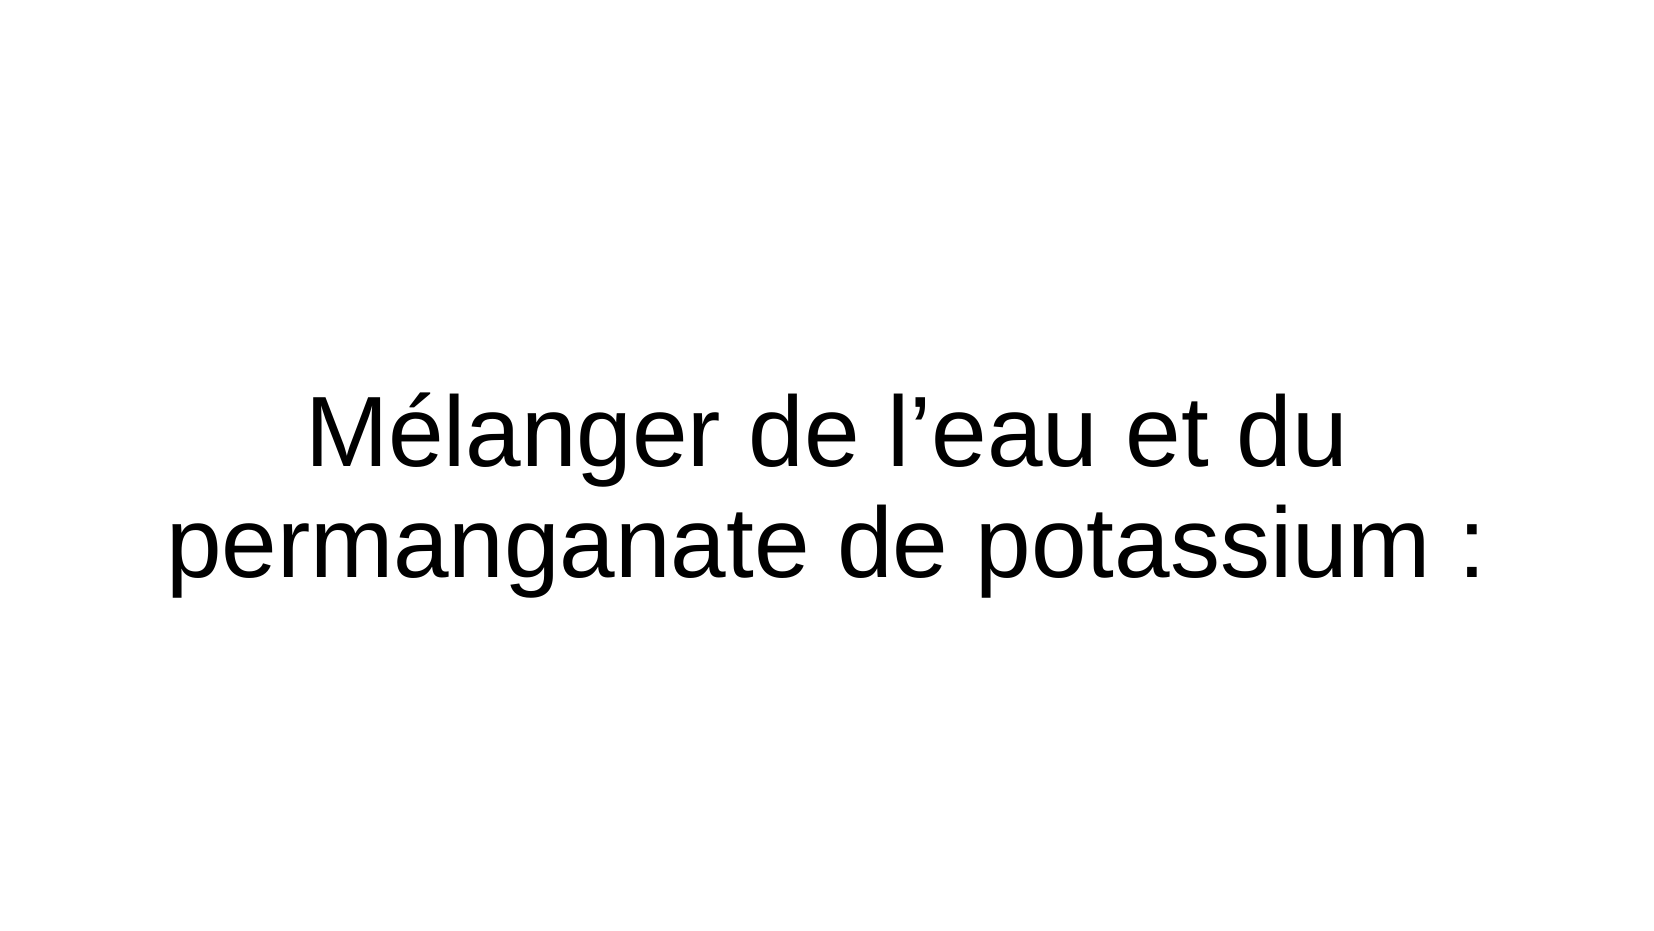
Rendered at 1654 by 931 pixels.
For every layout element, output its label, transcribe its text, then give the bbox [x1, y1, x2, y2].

subtitle Mélanger de l’eau et du permanganate de potassium : [82, 217, 1571, 758]
